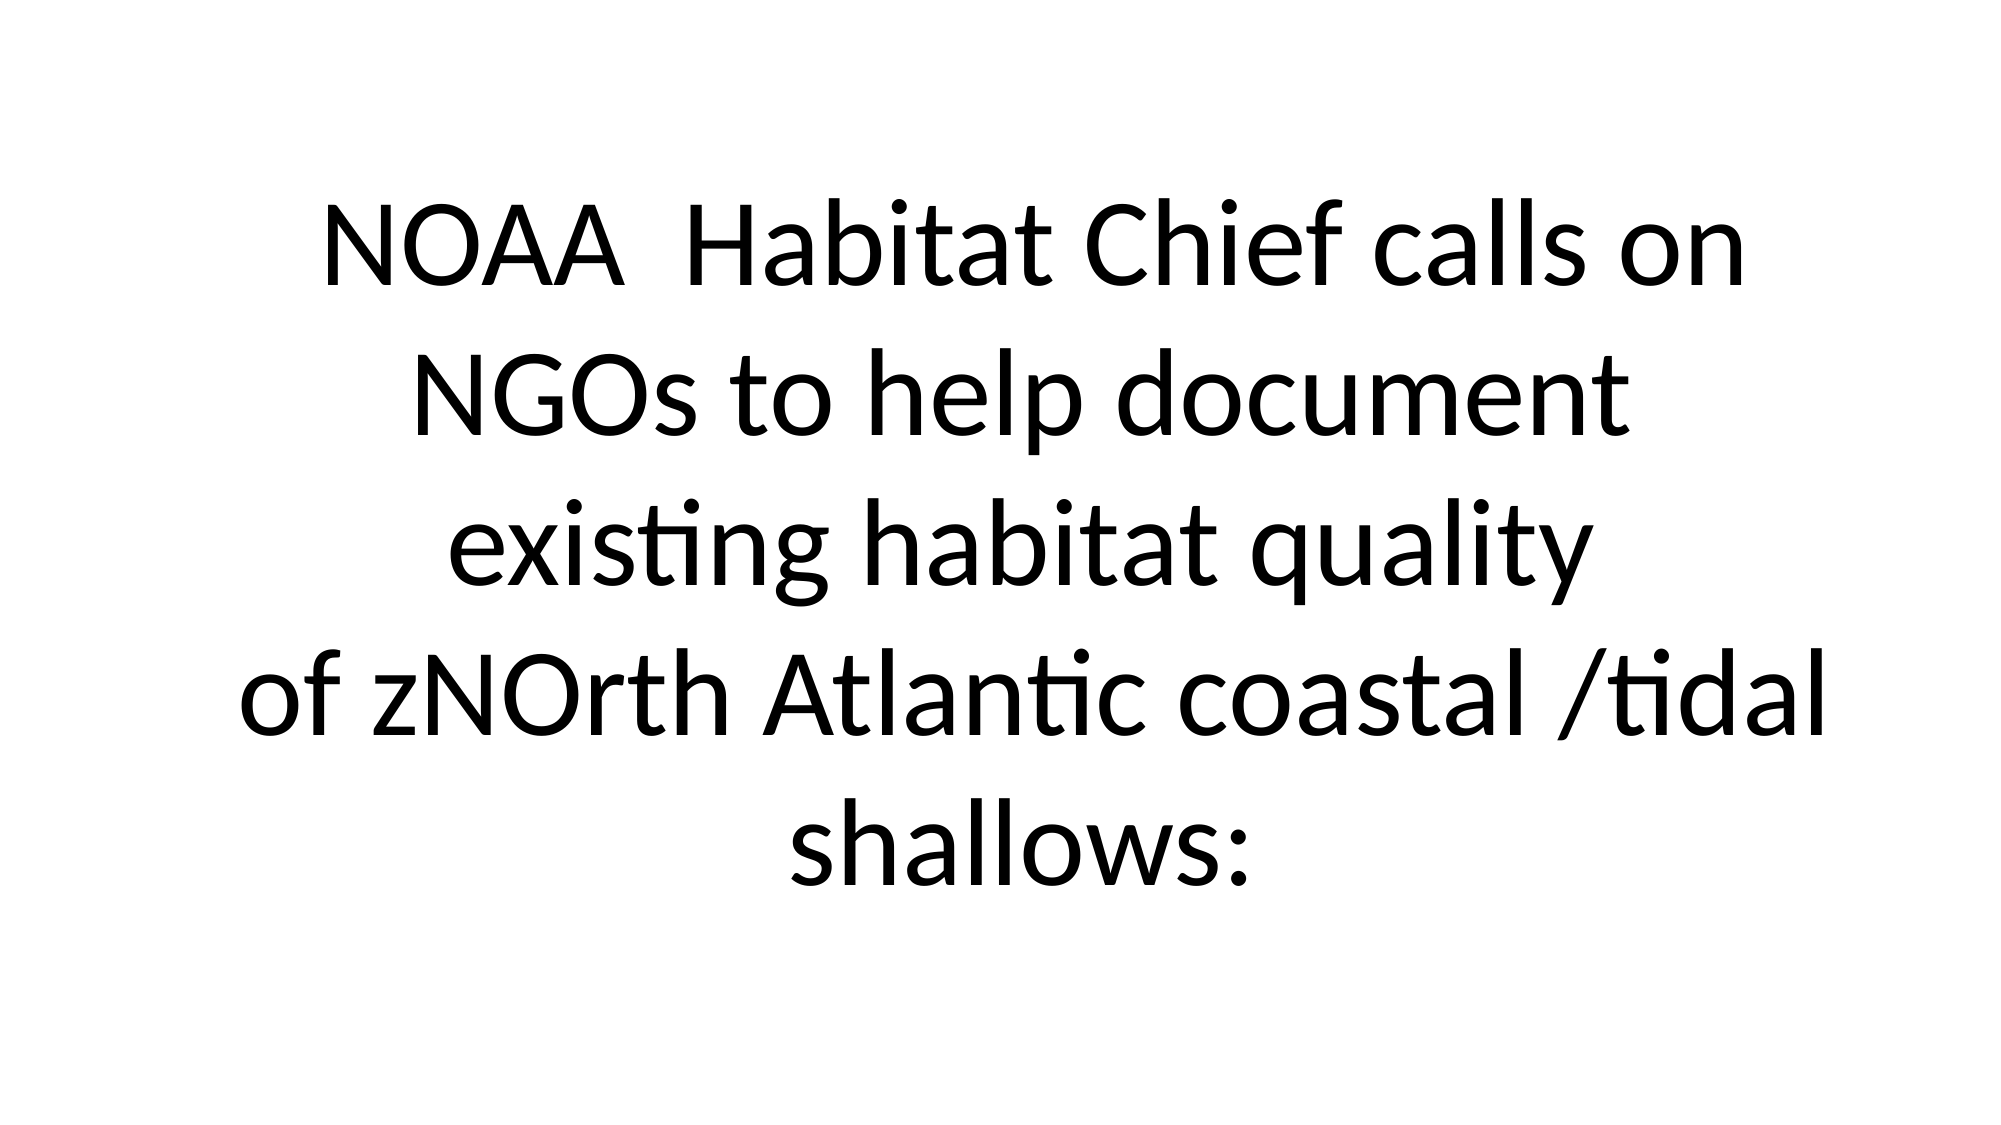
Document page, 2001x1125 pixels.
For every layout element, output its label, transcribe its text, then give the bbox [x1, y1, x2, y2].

text_box NOAA Habitat Chief calls on NGOs to help document existing habitat quality of zNOrth Atlantic coastal /tidal shallows: [131, 152, 1939, 1008]
